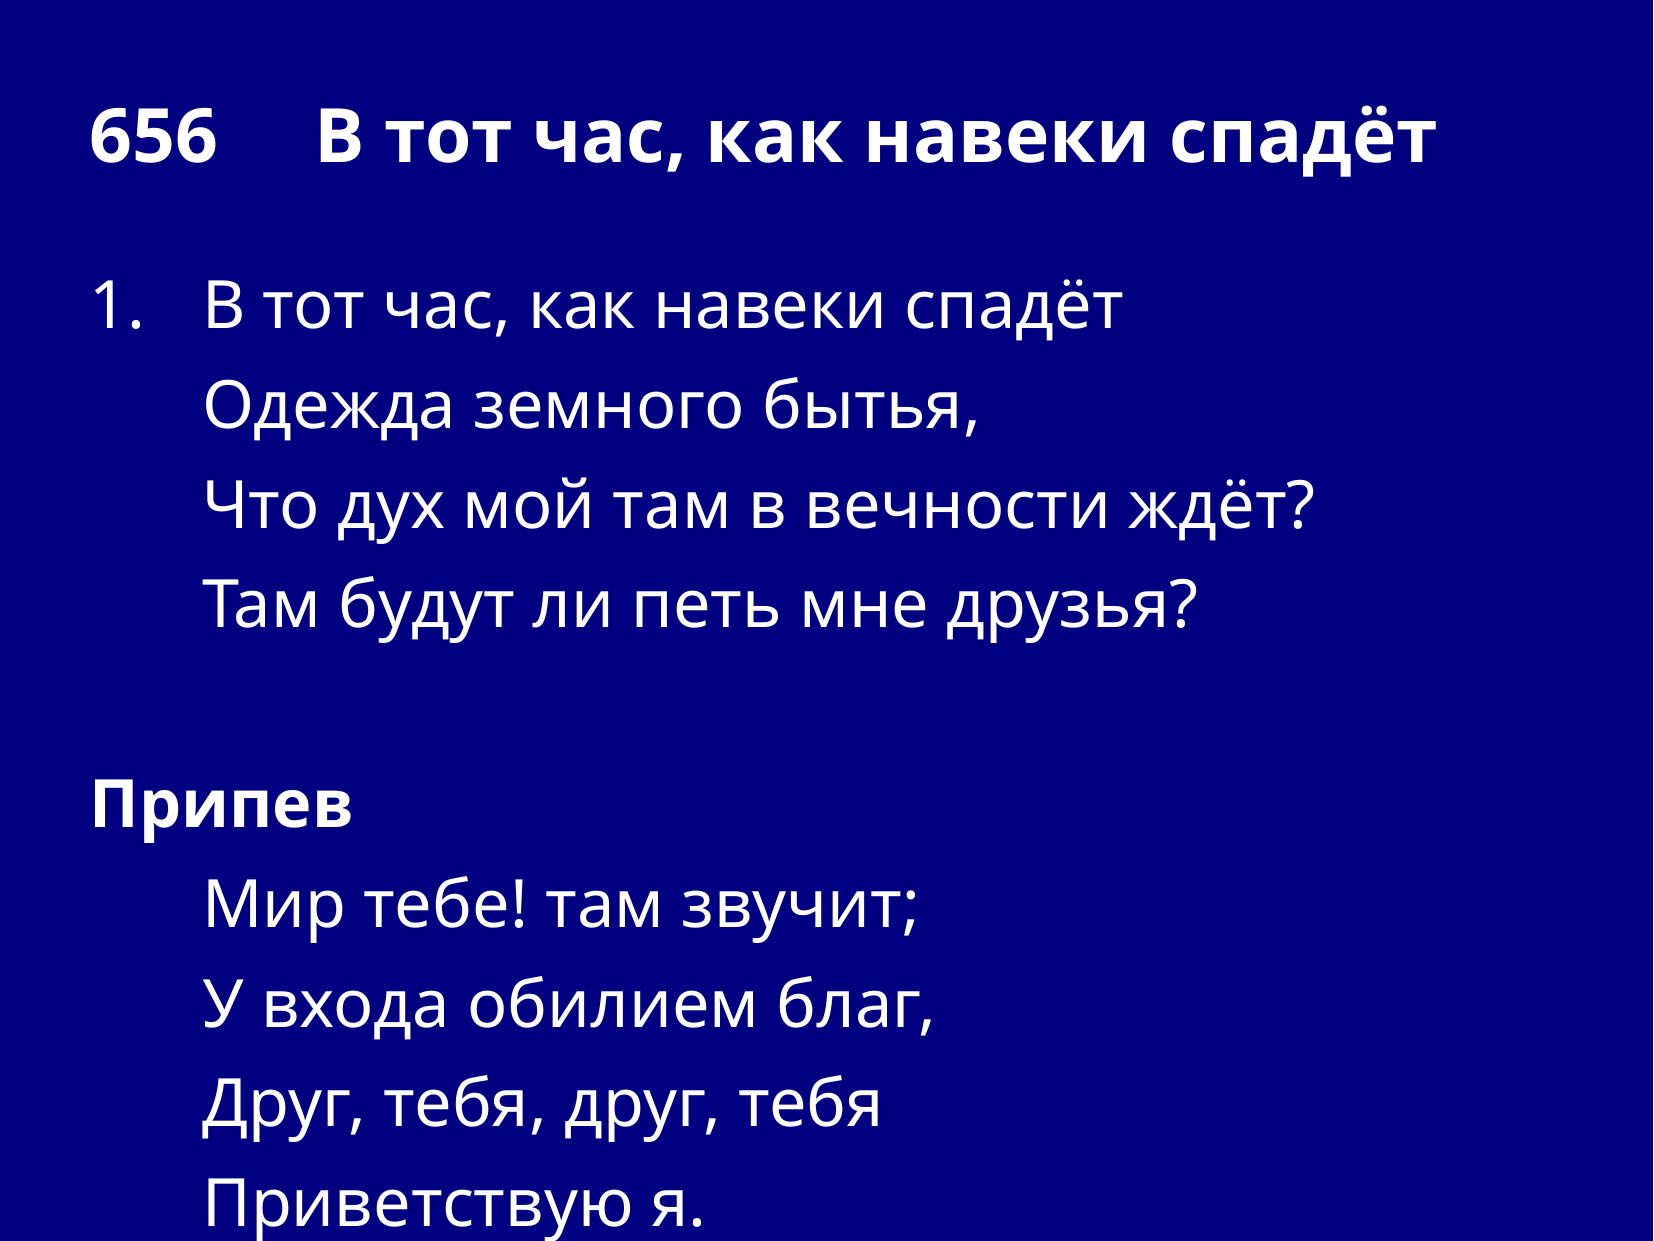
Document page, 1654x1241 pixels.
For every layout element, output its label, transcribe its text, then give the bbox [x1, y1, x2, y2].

text_box 656 В тот час, как навеки спадёт [75, 75, 1576, 188]
text_box 1. В тот час, как навеки спадёт Одежда земного бытья, Что дух мой там в вечности ждёт? Там будут ли петь мне друзья? Припев Мир тебе! там звучит; У входа обилием благ, Друг, тебя, друг, тебя Приветствую я. [75, 188, 1576, 1163]
